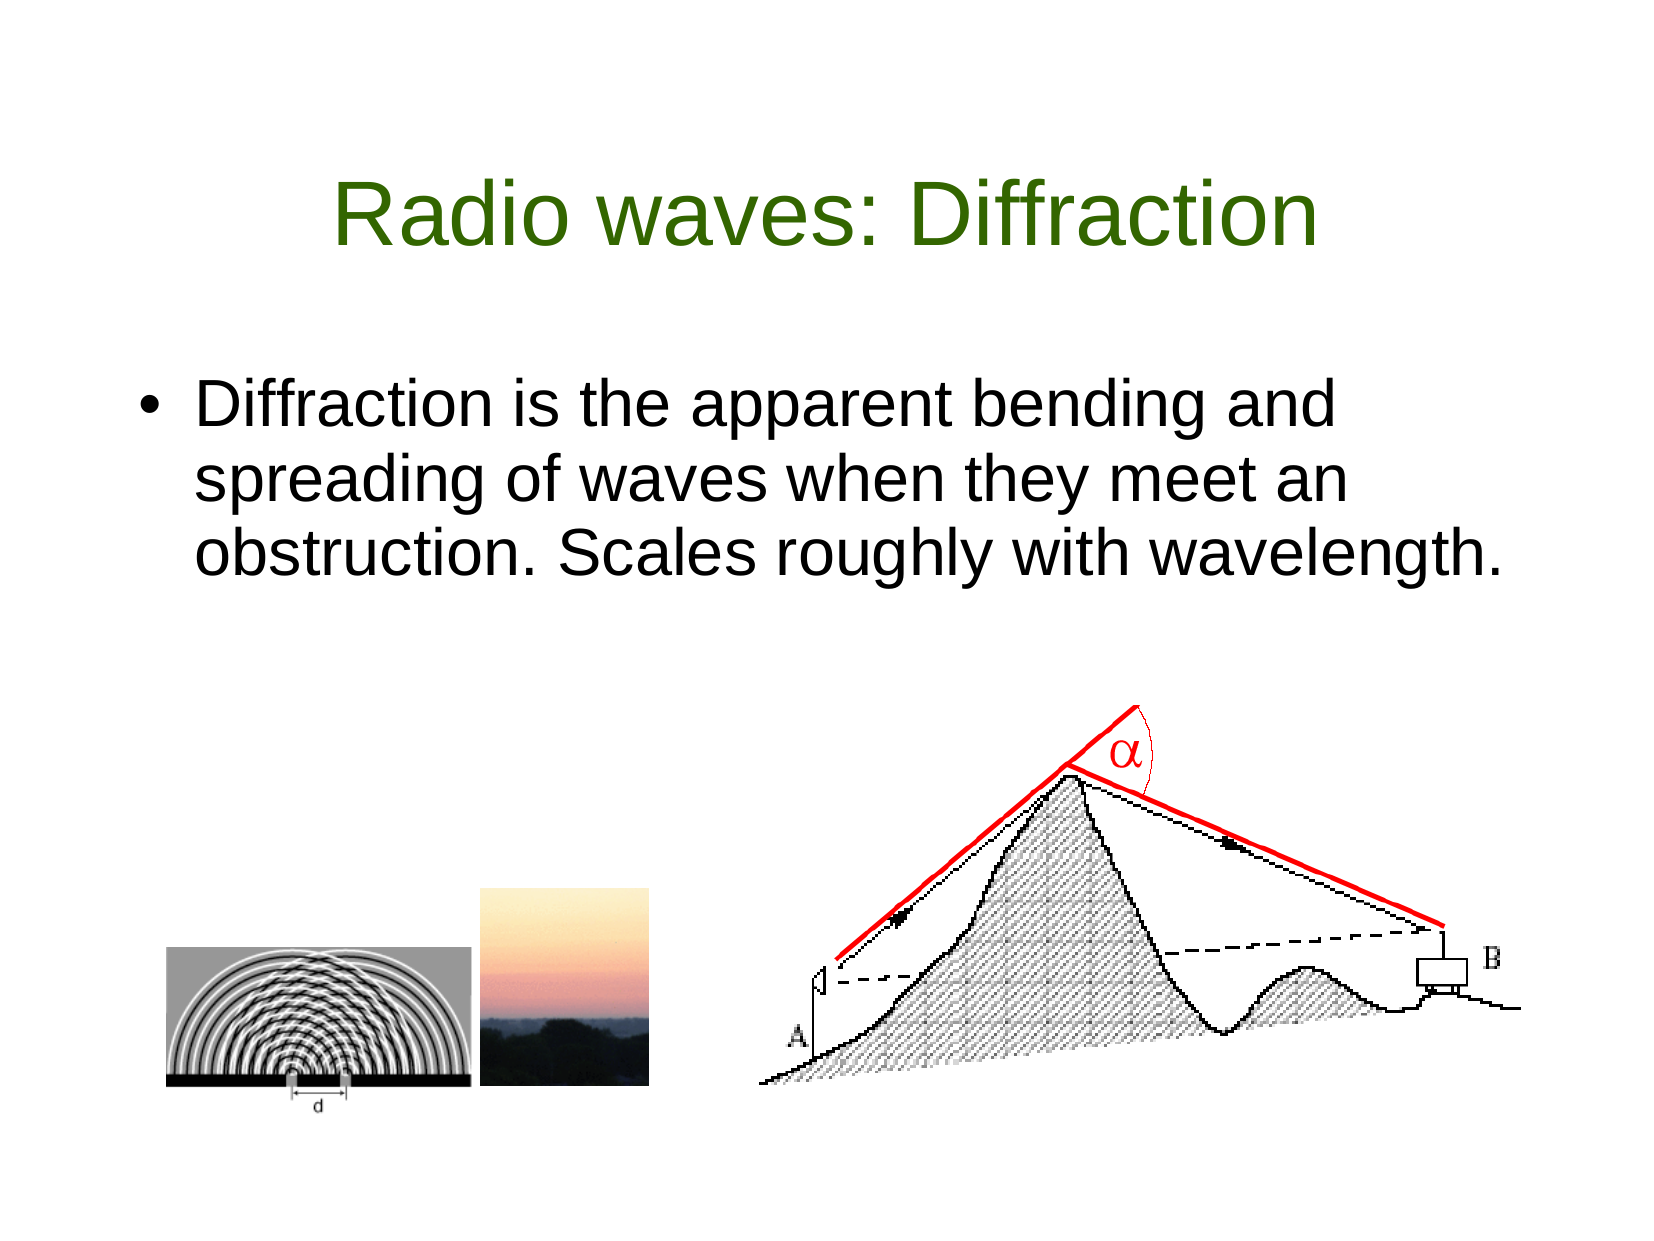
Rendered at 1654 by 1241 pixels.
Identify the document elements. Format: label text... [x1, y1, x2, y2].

list Diffraction is the apparent bending and spreading of waves when they meet an obstruction. Scales roughly with wavelength. [123, 358, 1530, 1103]
title Radio waves: Diffraction [123, 110, 1530, 317]
picture [480, 705, 1549, 1128]
picture [166, 947, 473, 1119]
